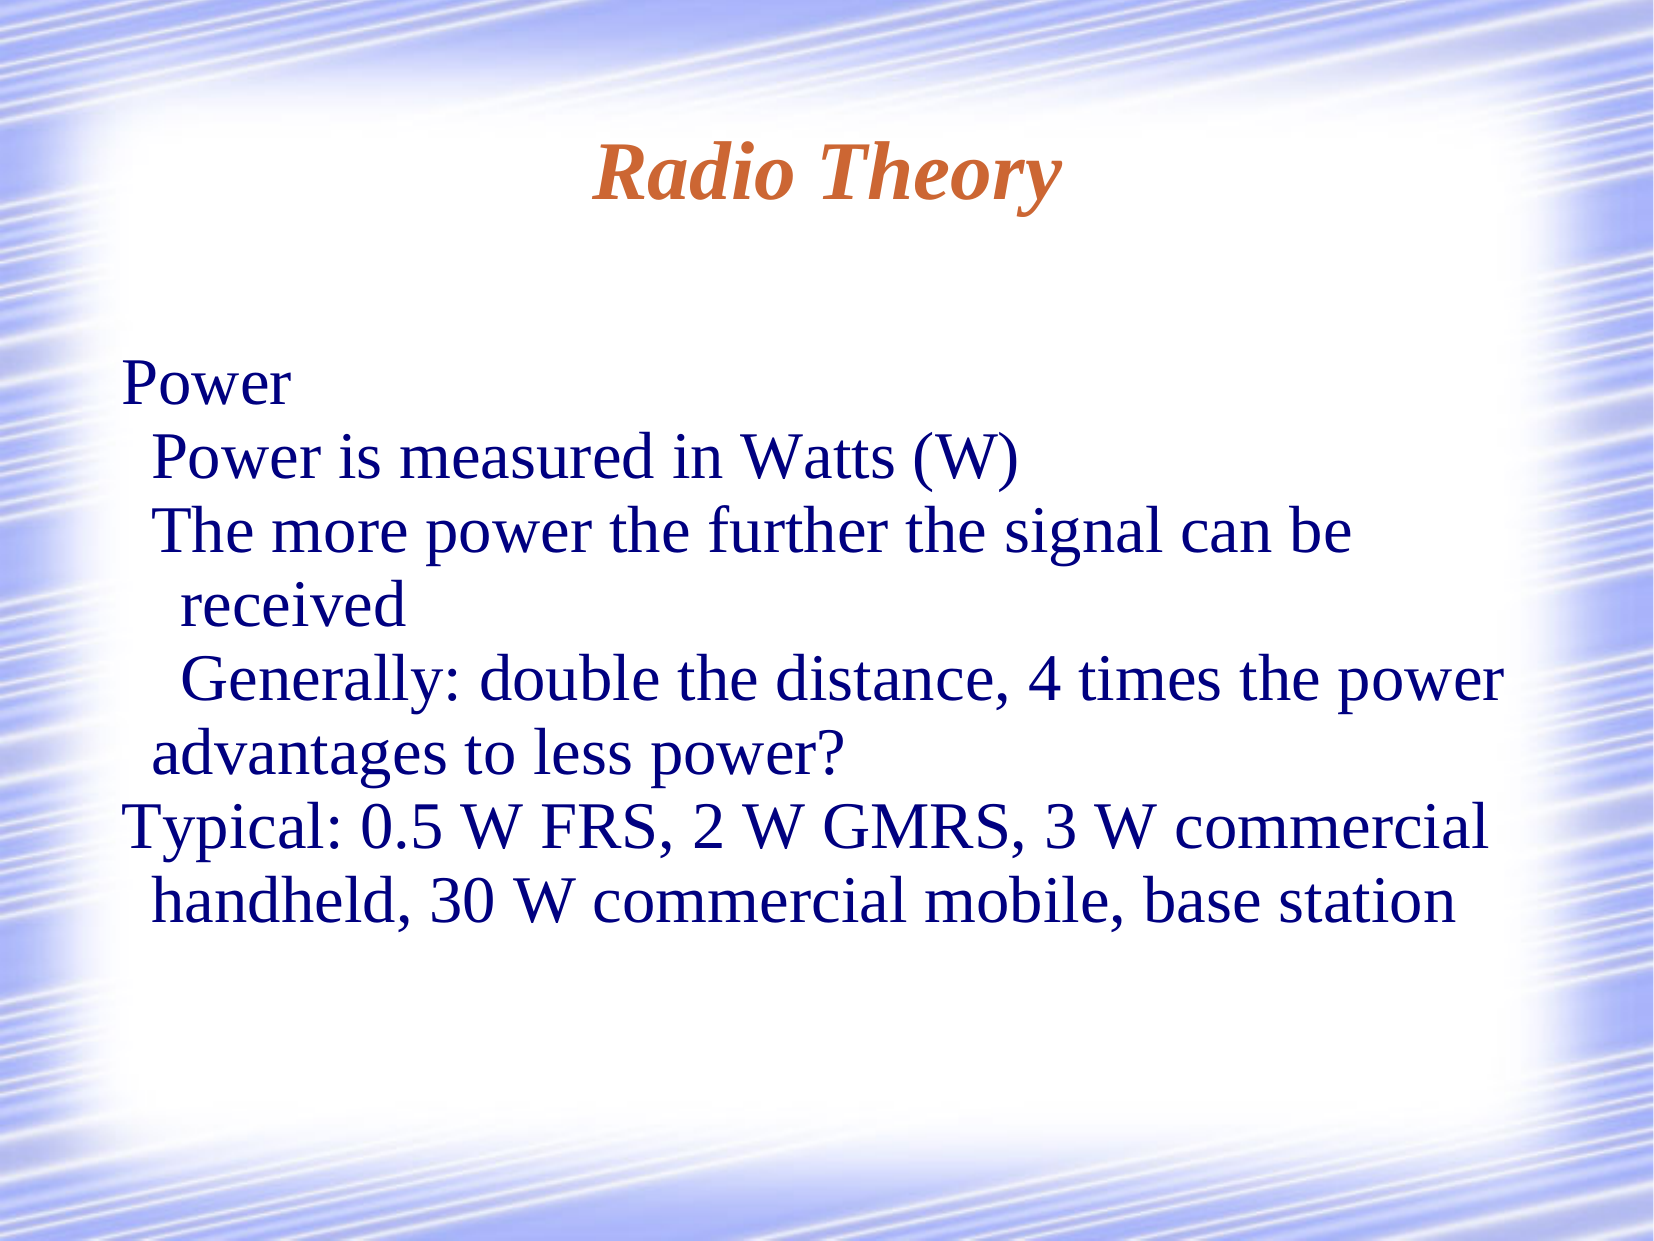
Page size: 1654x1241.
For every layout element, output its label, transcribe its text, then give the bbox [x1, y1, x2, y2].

picture [0, 0, 1654, 1241]
title Radio Theory [121, 67, 1534, 275]
list Power Power is measured in Watts (W) The more power the further the signal can be received Generally: double the distance, 4 times the power advantages to less power? Typical: 0.5 W FRS, 2 W GMRS, 3 W commercial handheld, 30 W commercial mobile, base station [121, 344, 1534, 1127]
